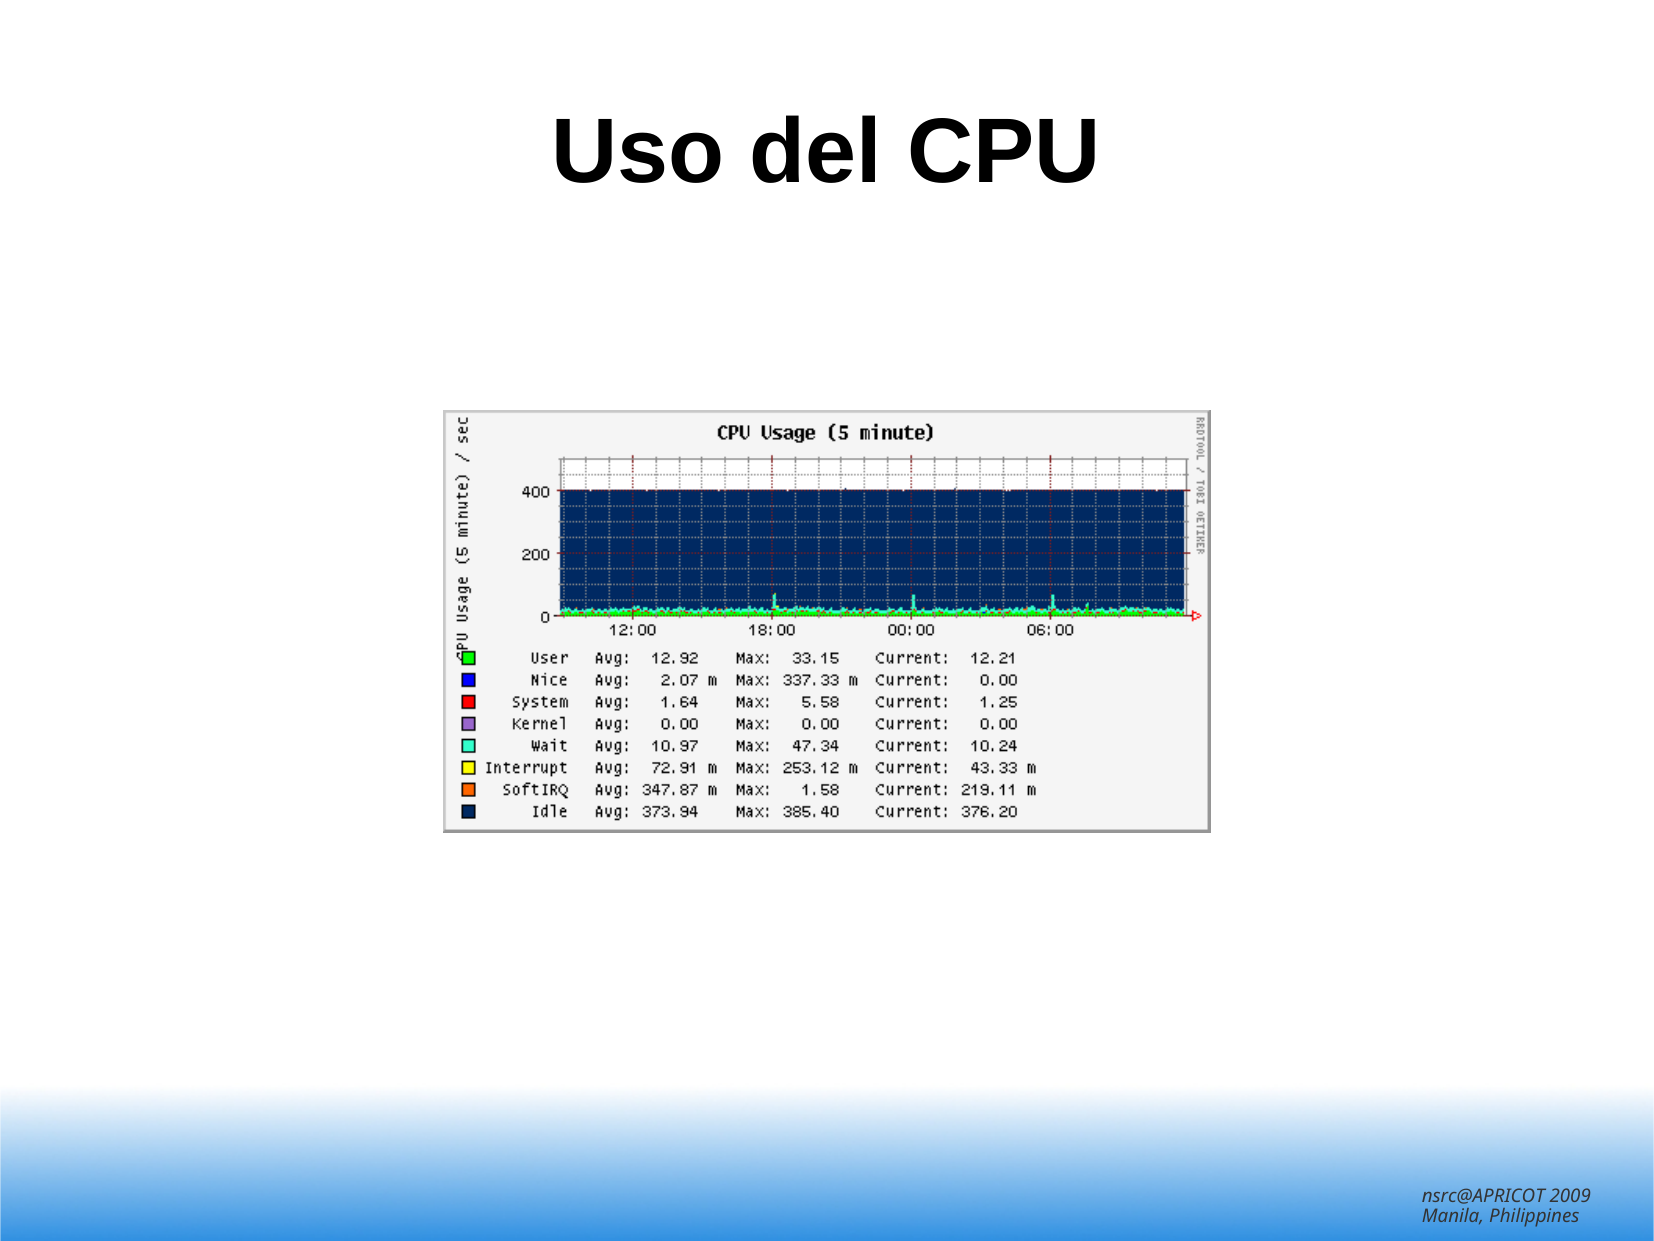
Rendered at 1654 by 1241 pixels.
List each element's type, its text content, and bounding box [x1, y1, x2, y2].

title Uso del CPU [82, 56, 1571, 249]
picture [0, 1083, 1654, 1241]
picture [443, 410, 1211, 833]
